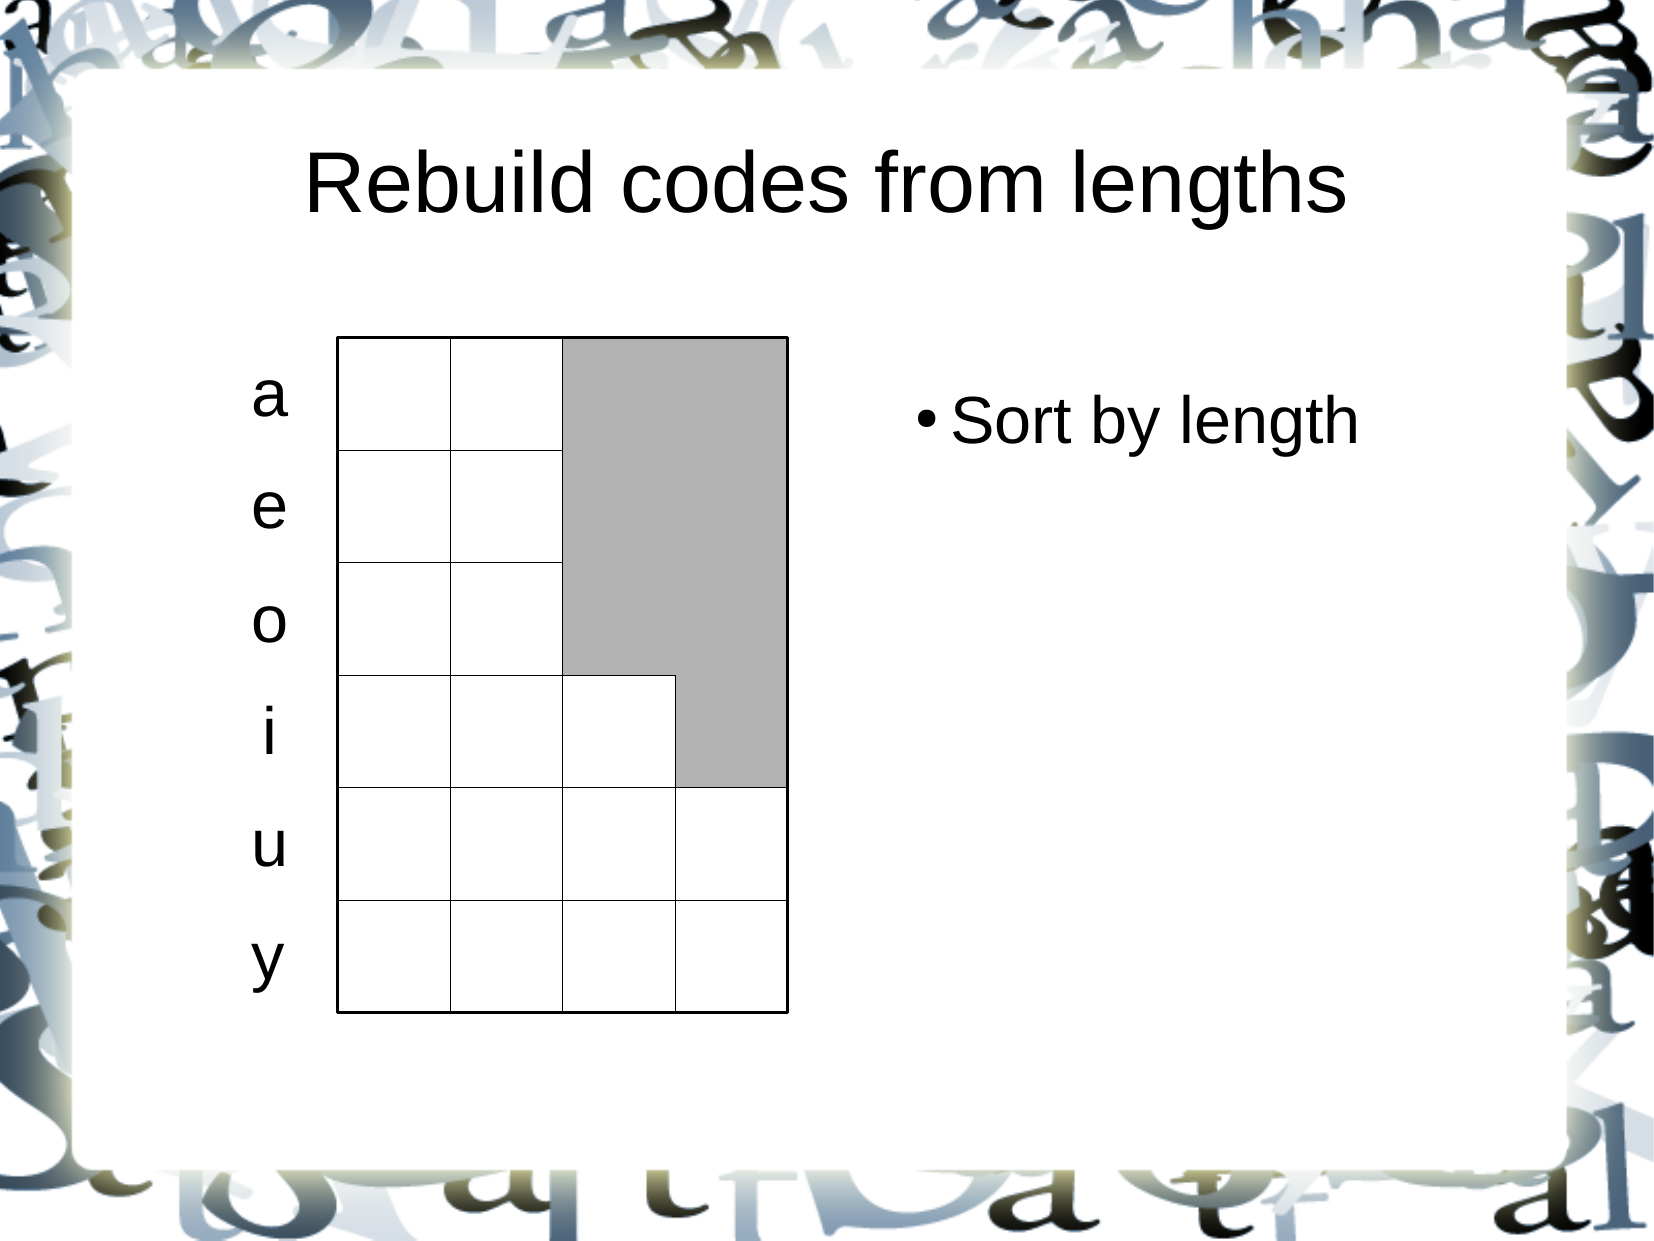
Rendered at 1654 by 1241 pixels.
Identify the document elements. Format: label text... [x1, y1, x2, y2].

text_box i [247, 675, 304, 787]
picture [0, 0, 1654, 1241]
text_box Sort by length [900, 376, 1542, 466]
title Rebuild codes from lengths [82, 78, 1571, 287]
text_box [563, 339, 786, 787]
text_box o [236, 563, 316, 676]
text_box y [236, 900, 316, 1013]
text_box u [236, 787, 316, 900]
text_box e [236, 449, 316, 563]
text_box a [236, 337, 304, 449]
